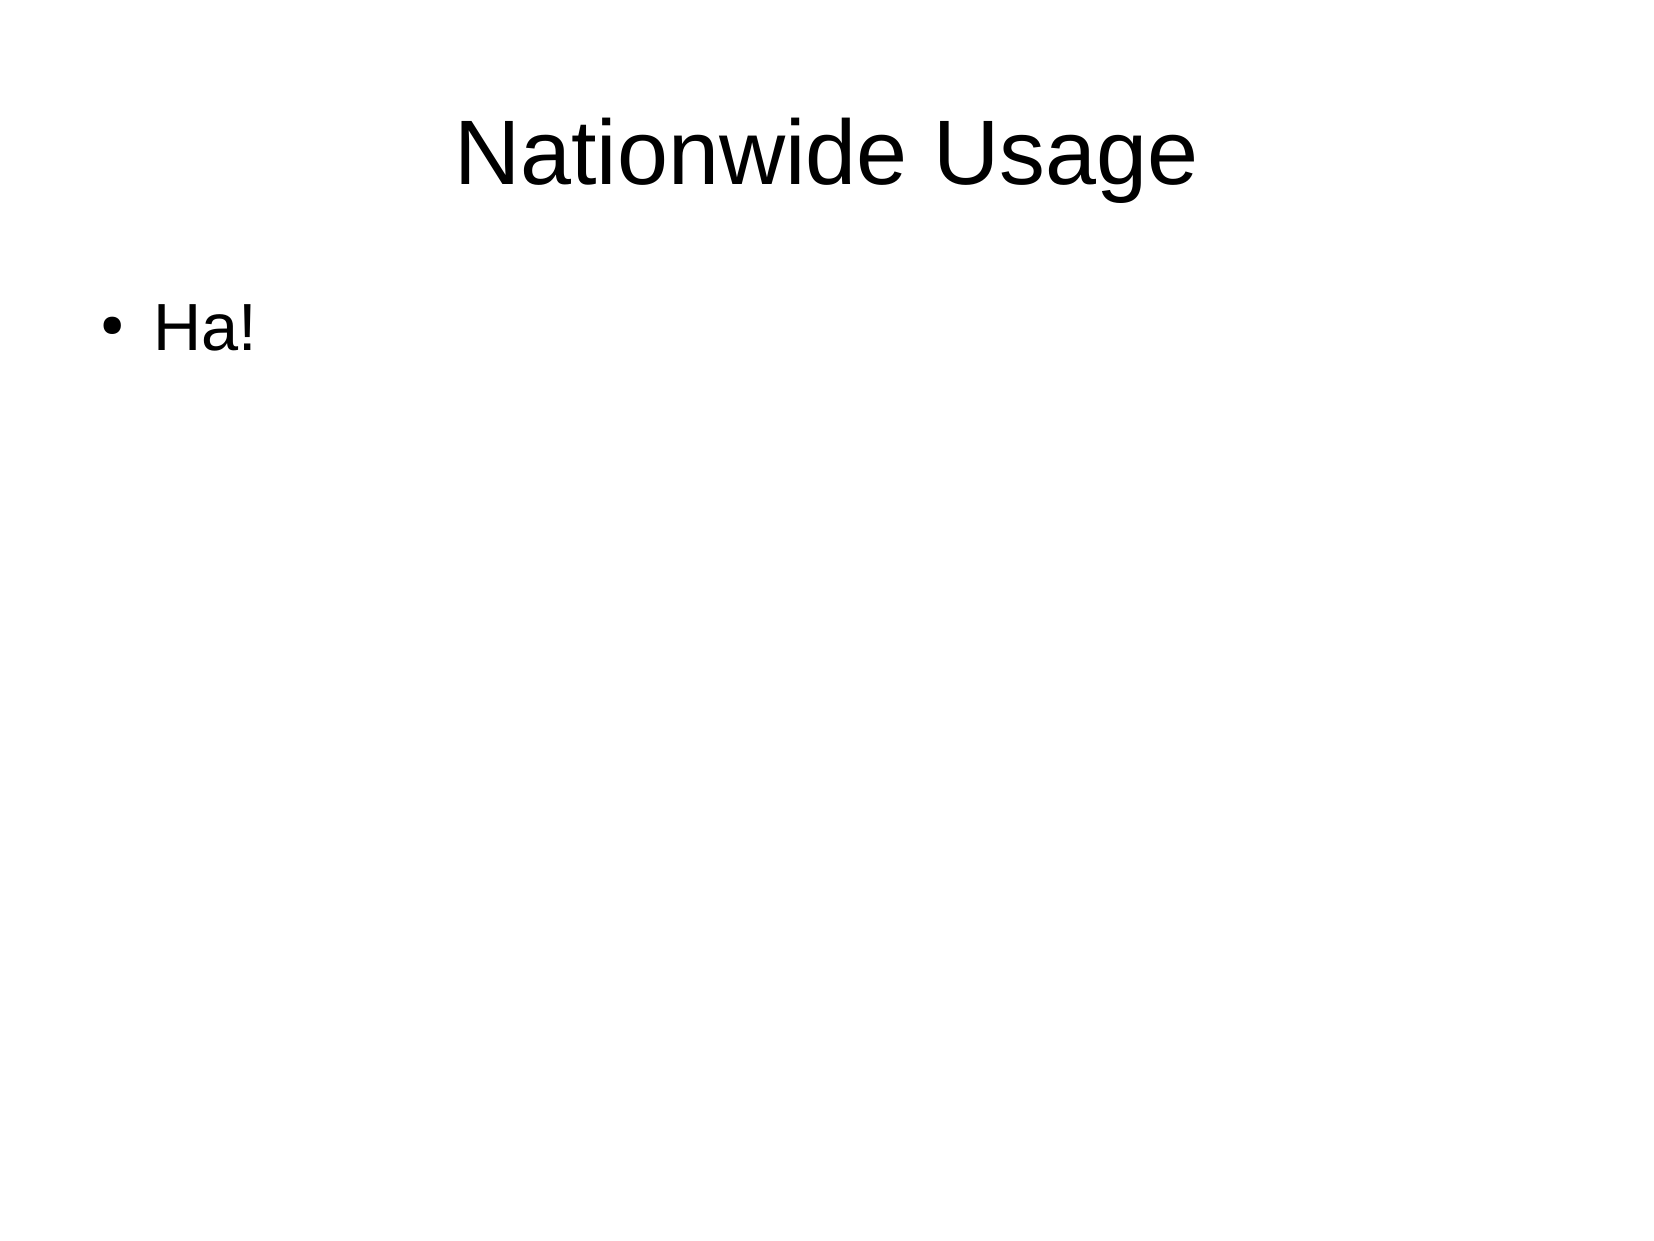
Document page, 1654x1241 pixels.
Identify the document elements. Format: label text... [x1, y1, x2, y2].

title Nationwide Usage [82, 49, 1571, 257]
list Ha! [82, 290, 1571, 1010]
